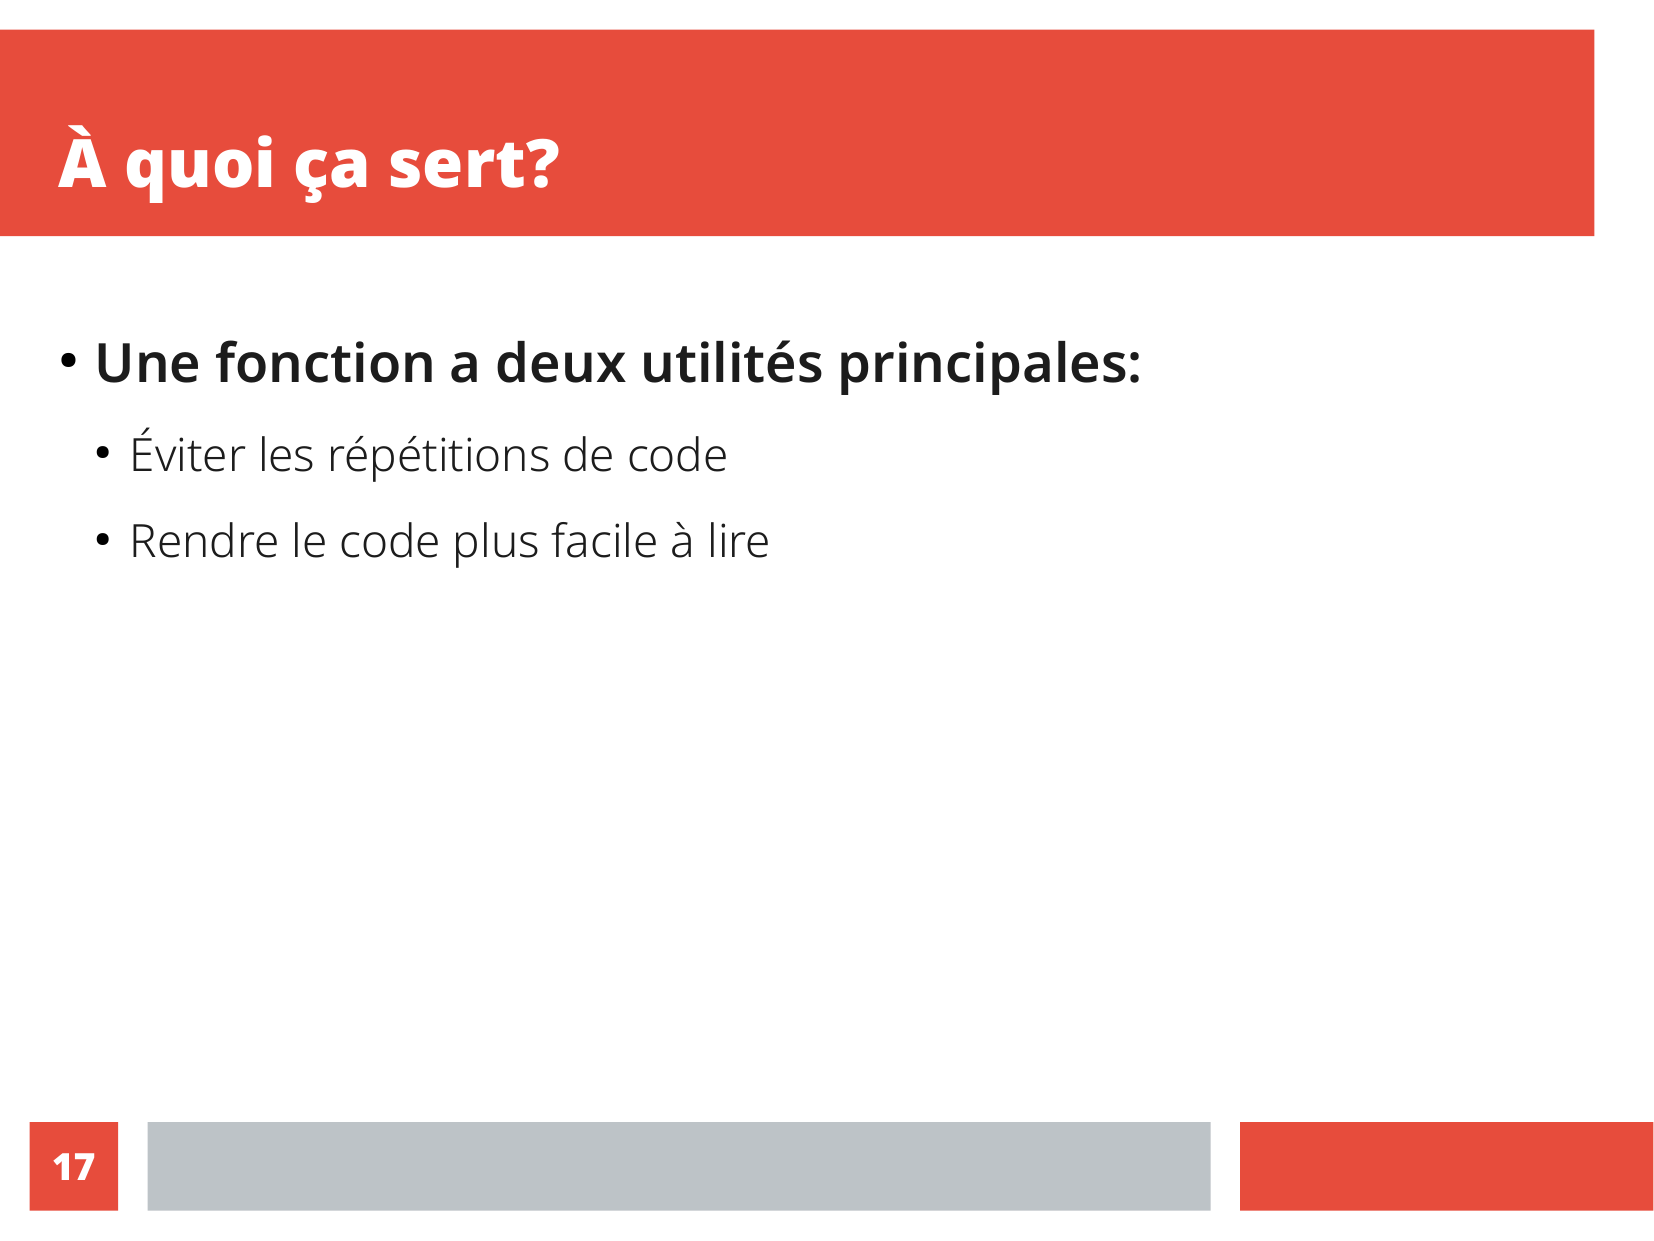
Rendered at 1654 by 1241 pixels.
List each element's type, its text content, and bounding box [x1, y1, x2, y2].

list Une fonction a deux utilités principales: Éviter les répétitions de code Rendre le code plus facile à lire [59, 324, 1565, 1093]
title À quoi ça sert? [59, 59, 1595, 207]
